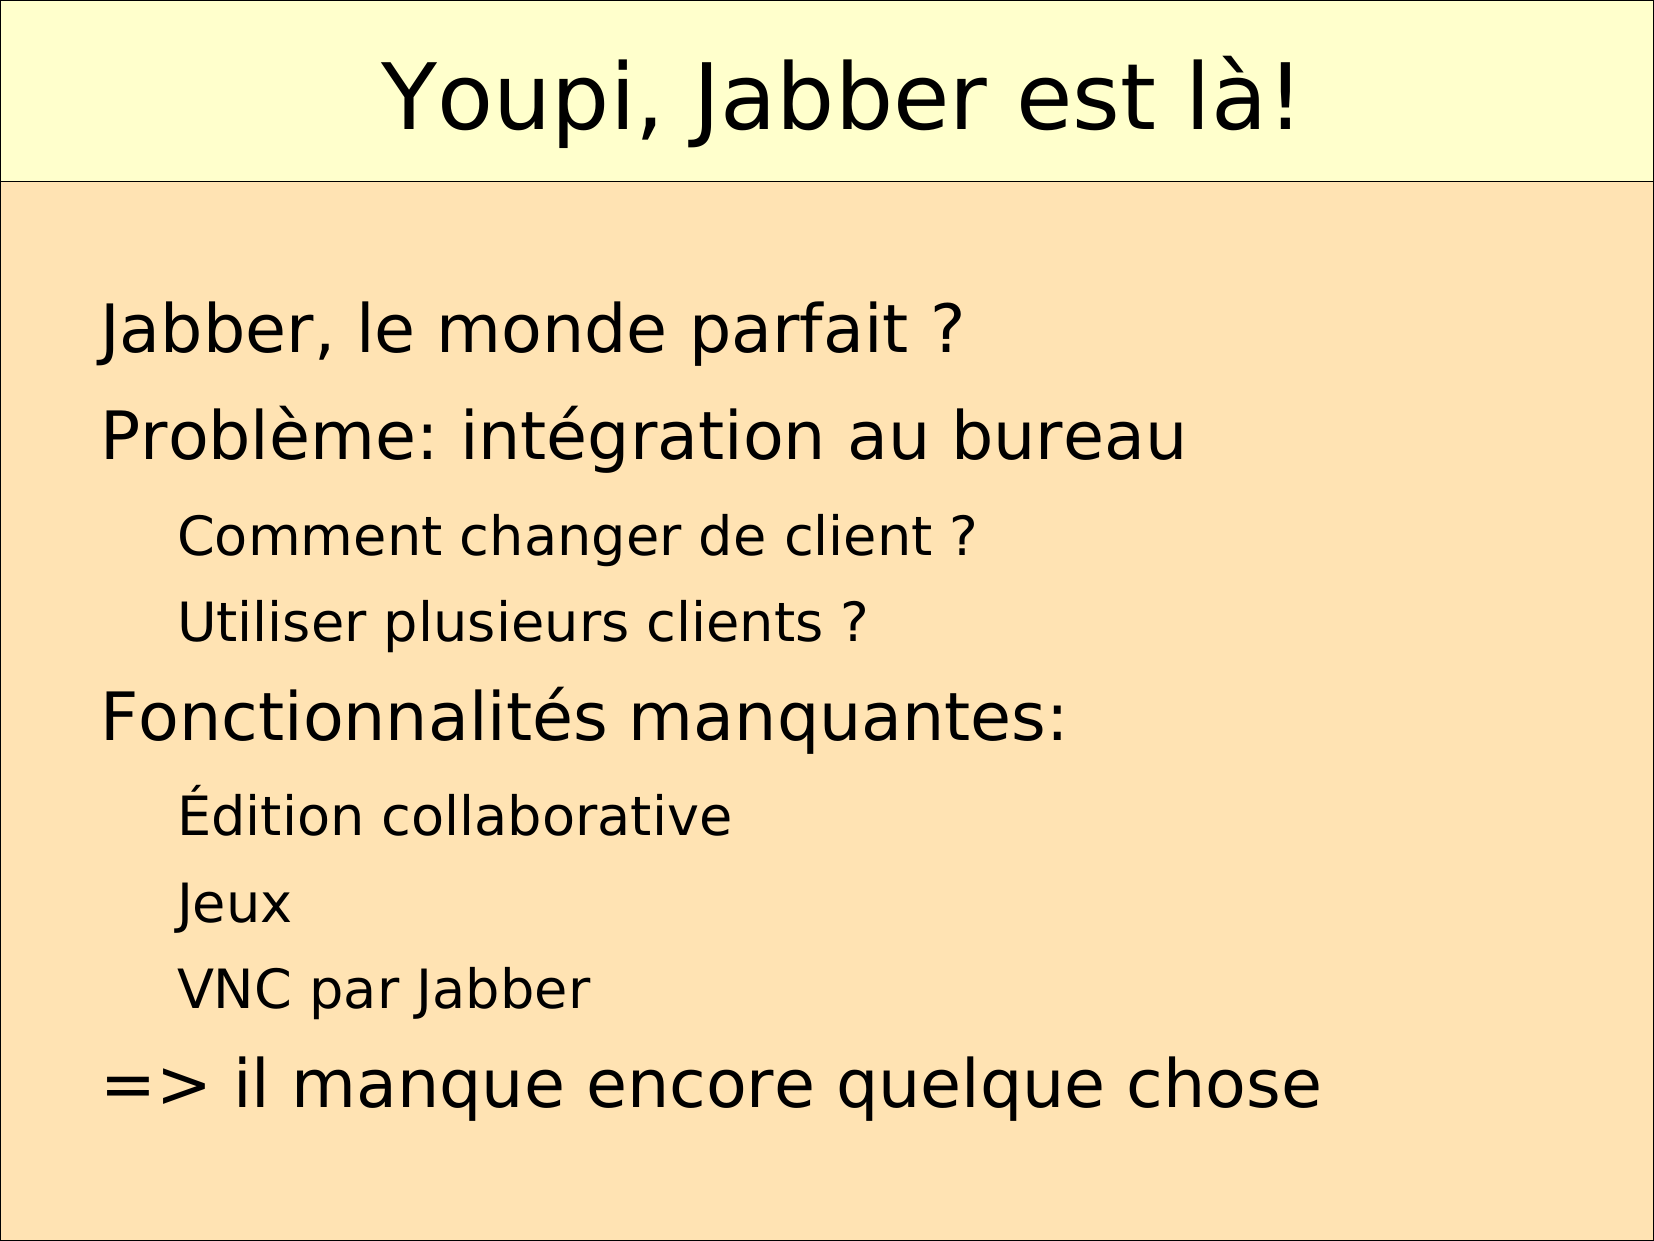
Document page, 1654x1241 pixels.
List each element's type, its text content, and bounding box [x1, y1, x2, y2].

title Youpi, Jabber est là! [135, 43, 1552, 151]
list Jabber, le monde parfait ? Problème: intégration au bureau Comment changer de client ? Utiliser plusieurs clients ? Fonctionnalités manquantes: Édition collaborative Jeux VNC par Jabber => il manque encore quelque chose [82, 290, 1571, 1124]
